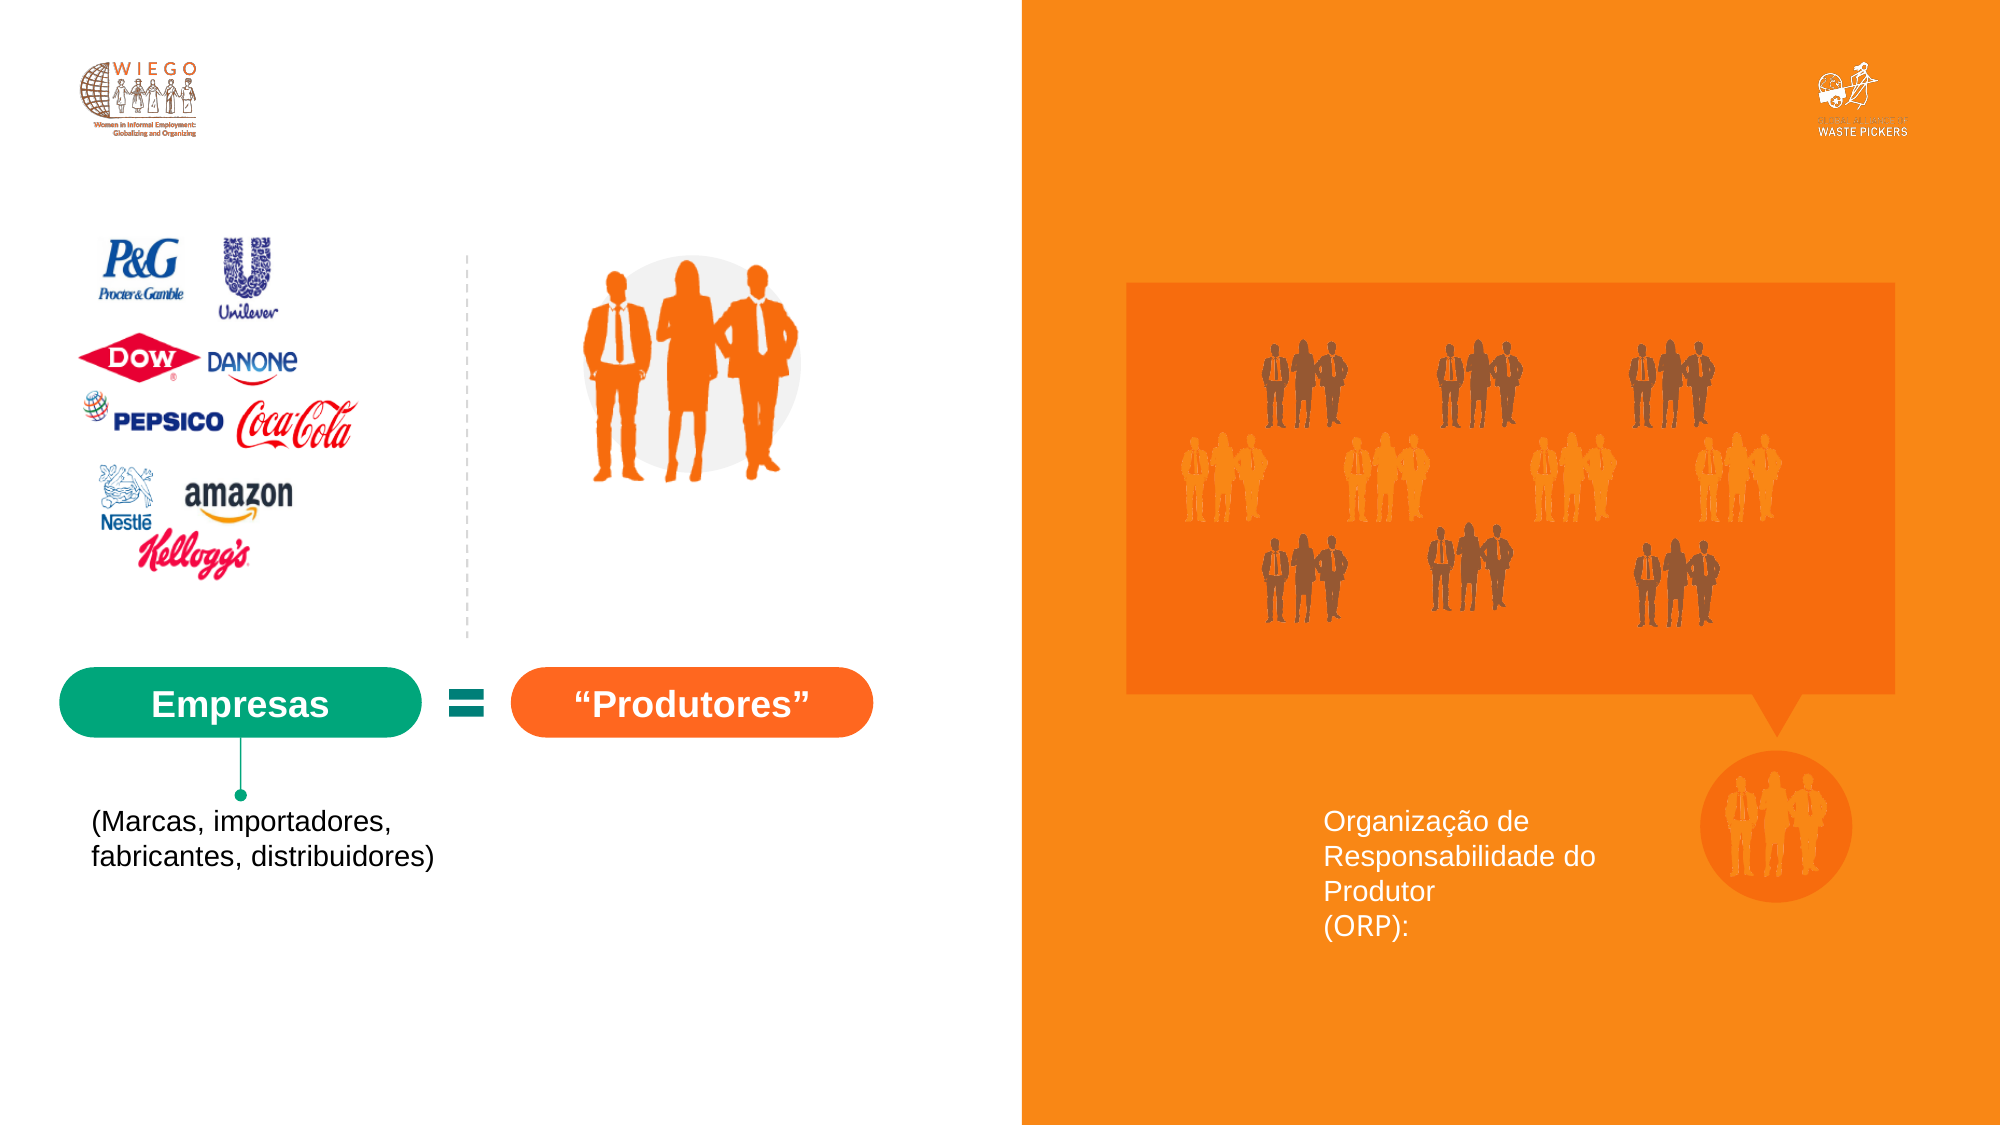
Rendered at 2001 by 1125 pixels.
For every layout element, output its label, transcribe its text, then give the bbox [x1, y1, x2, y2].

text_box [449, 706, 484, 717]
text_box [1126, 282, 1896, 738]
picture [562, 255, 815, 501]
picture [1695, 745, 1859, 908]
text_box (Marcas, importadores, fabricantes, distribuidores) [76, 795, 468, 881]
picture [79, 62, 196, 137]
text_box Organização de Responsabilidade do Produtor (ORP): [1308, 795, 1666, 951]
picture [1156, 317, 1808, 654]
picture [59, 224, 375, 605]
picture [1818, 62, 1908, 136]
text_box [449, 689, 484, 700]
text_box “Produtores” [510, 667, 874, 738]
text_box Empresas [59, 667, 422, 738]
